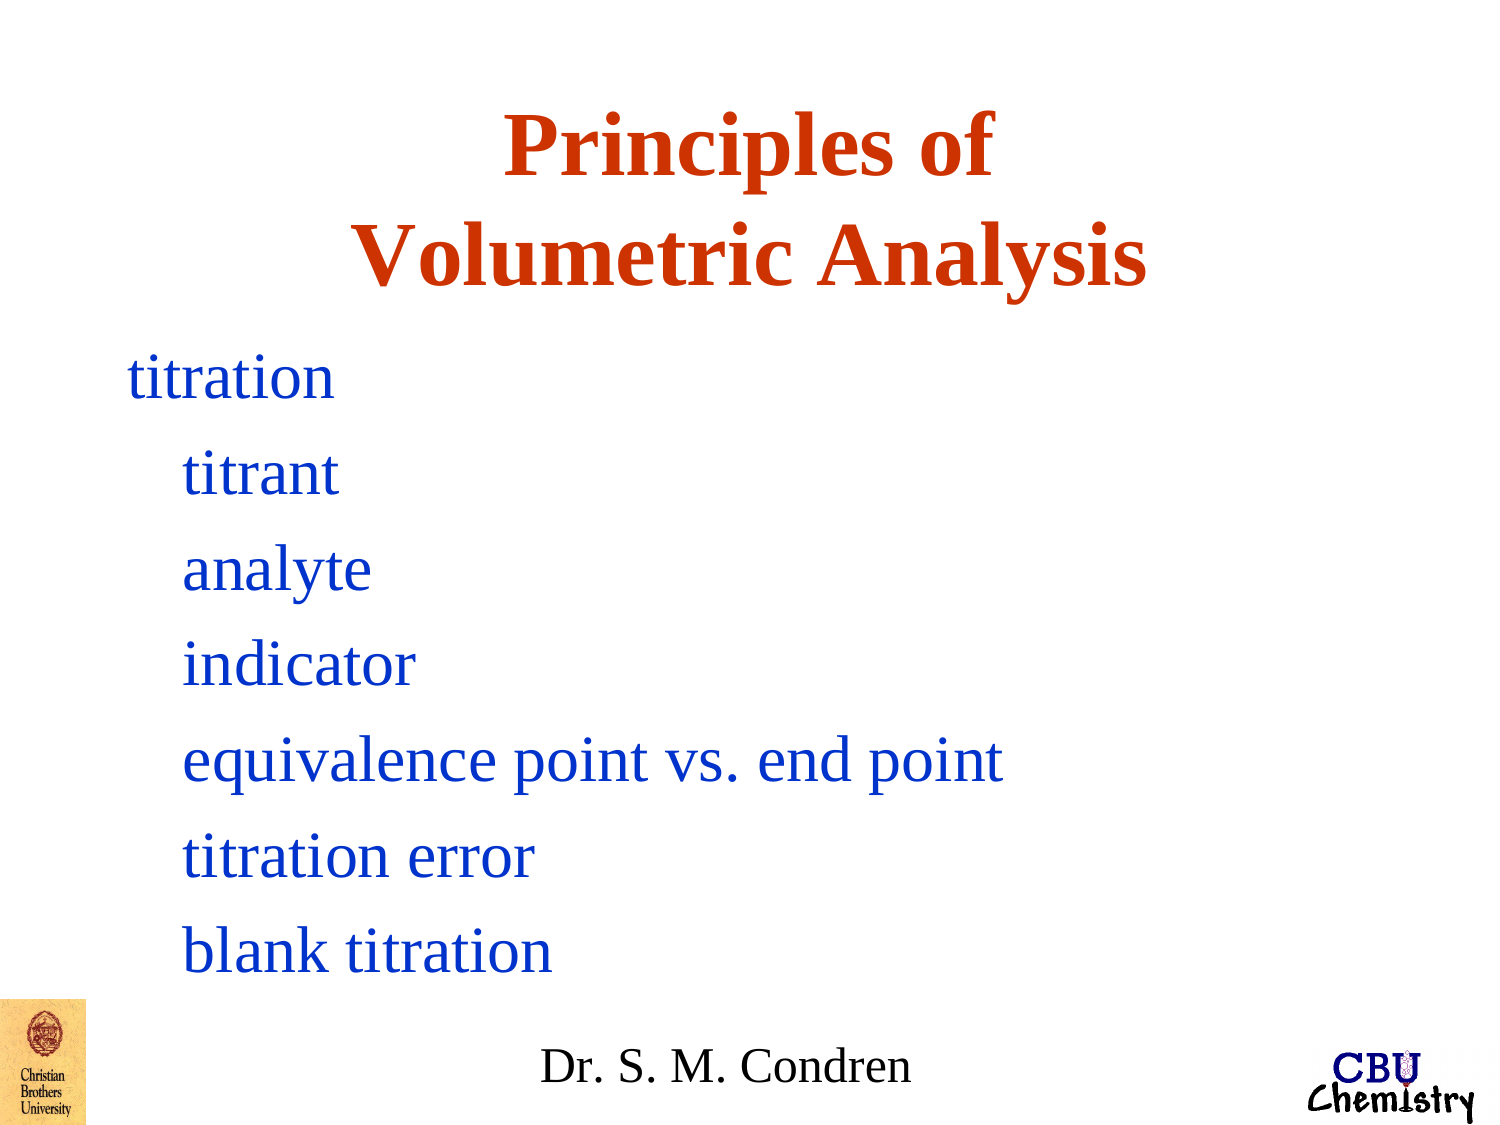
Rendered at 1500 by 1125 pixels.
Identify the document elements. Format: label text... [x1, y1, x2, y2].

title Principles of Volumetric Analysis [112, 76, 1388, 312]
list titration titrant analyte indicator equivalence point vs. end point titration error blank titration [112, 324, 1388, 1001]
